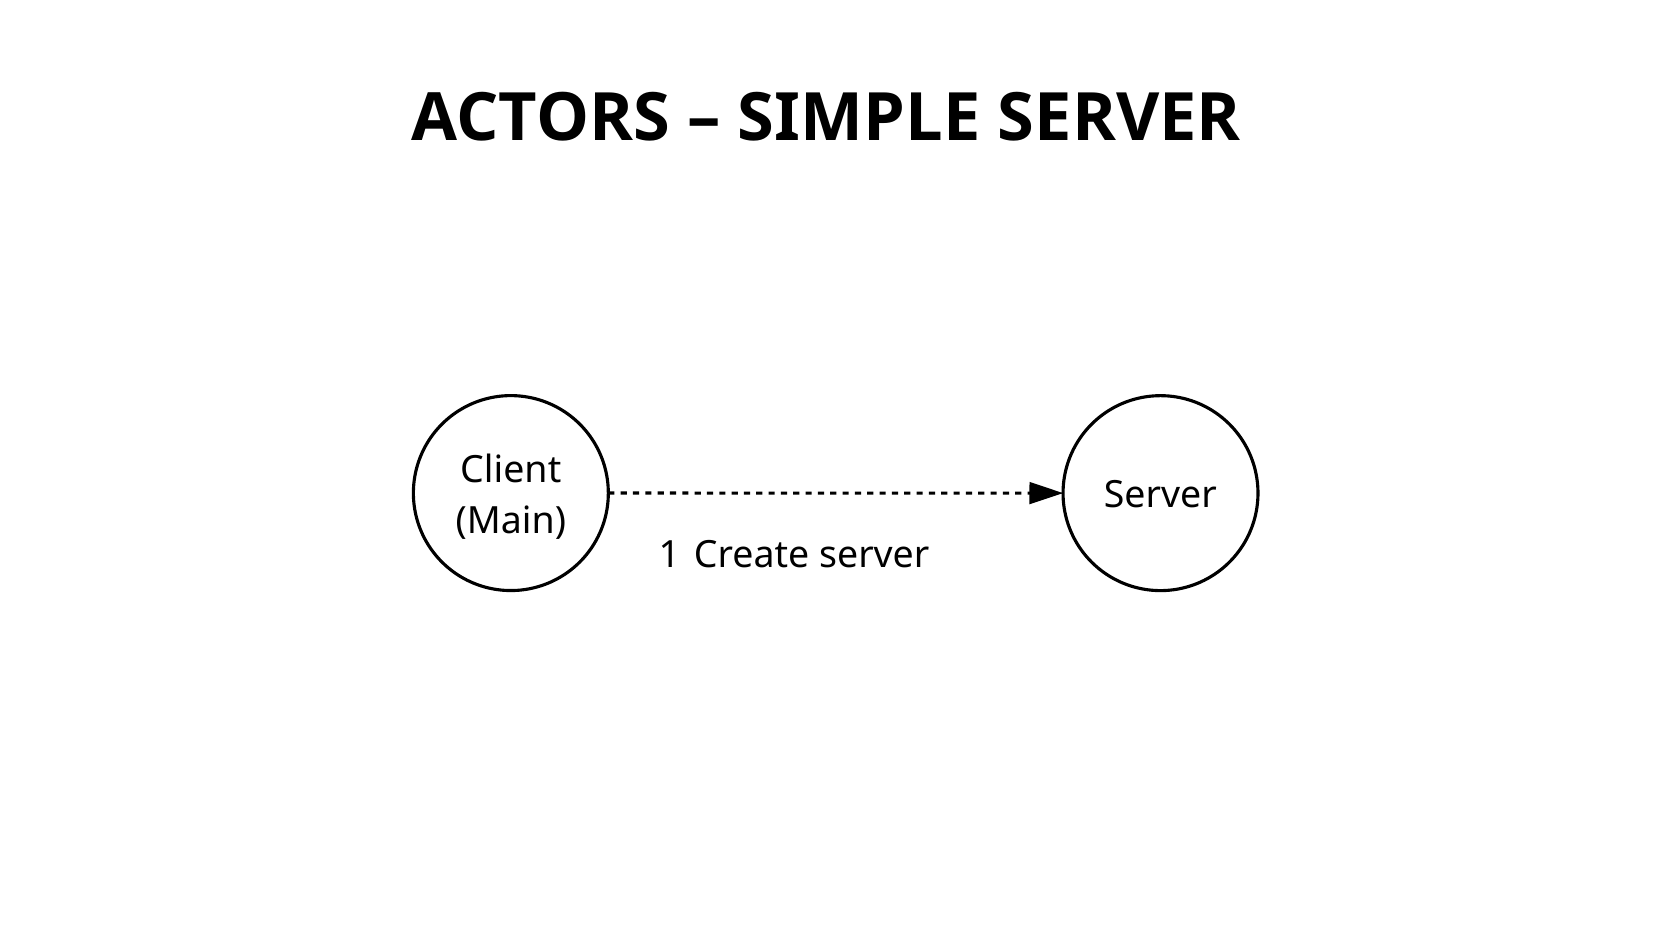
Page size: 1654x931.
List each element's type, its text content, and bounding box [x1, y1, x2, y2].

text_box Client (Main) [413, 395, 609, 591]
text_box Create server [643, 519, 1040, 733]
text_box Server [1063, 395, 1258, 591]
title ACTORS – SIMPLE SERVER [82, 36, 1571, 193]
